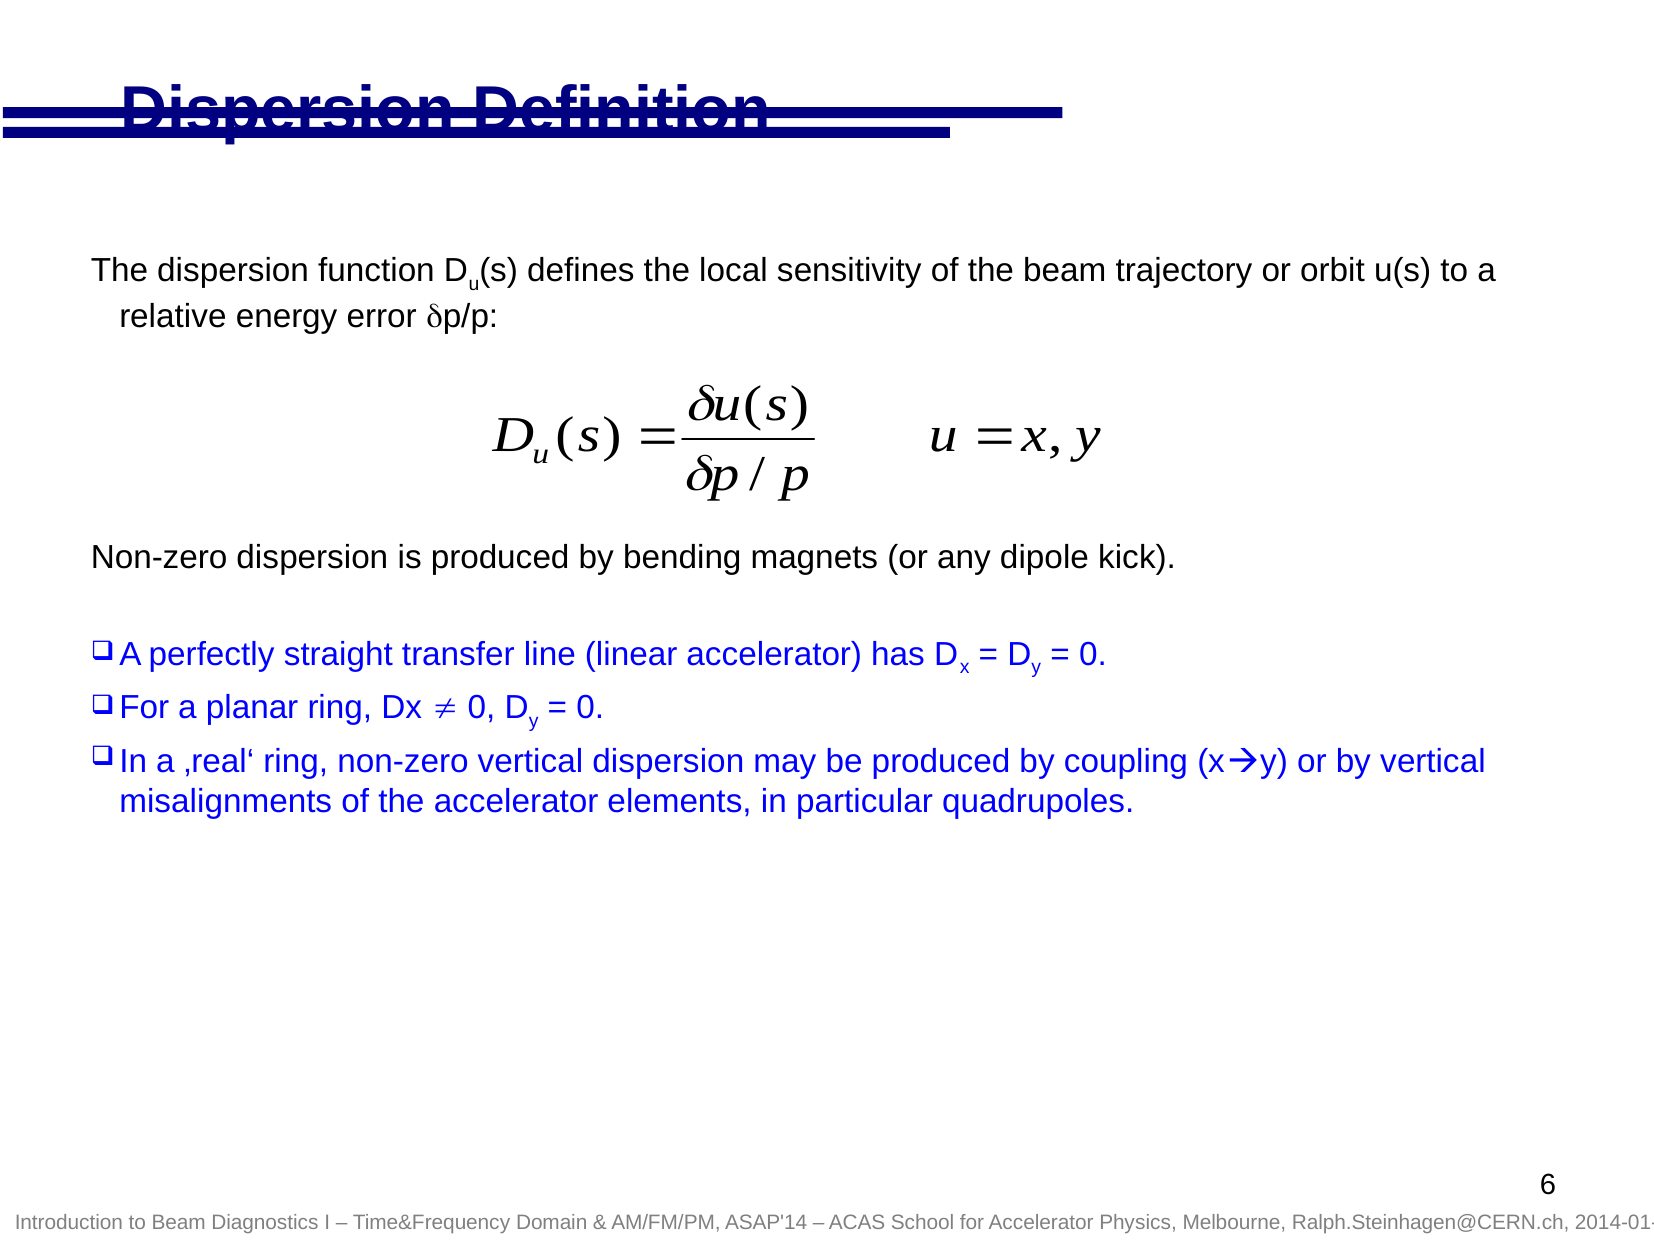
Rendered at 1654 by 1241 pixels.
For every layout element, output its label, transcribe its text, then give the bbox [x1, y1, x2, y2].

text_box The dispersion function Du(s) defines the local sensitivity of the beam trajectory or orbit u(s) to a relative energy error p/p: Non-zero dispersion is produced by bending magnets (or any dipole kick). A perfectly straight transfer line (linear accelerator) has Dx = Dy = 0. For a planar ring, Dx  0, Dy = 0. In a ‚real‘ ring, non-zero vertical dispersion may be produced by coupling (xy) or by vertical misalignments of the accelerator elements, in particular quadrupoles. [75, 241, 1592, 869]
chart [482, 372, 1115, 510]
title Dispersion Definition [82, 41, 1558, 171]
text_box <number> [1185, 1157, 1571, 1216]
